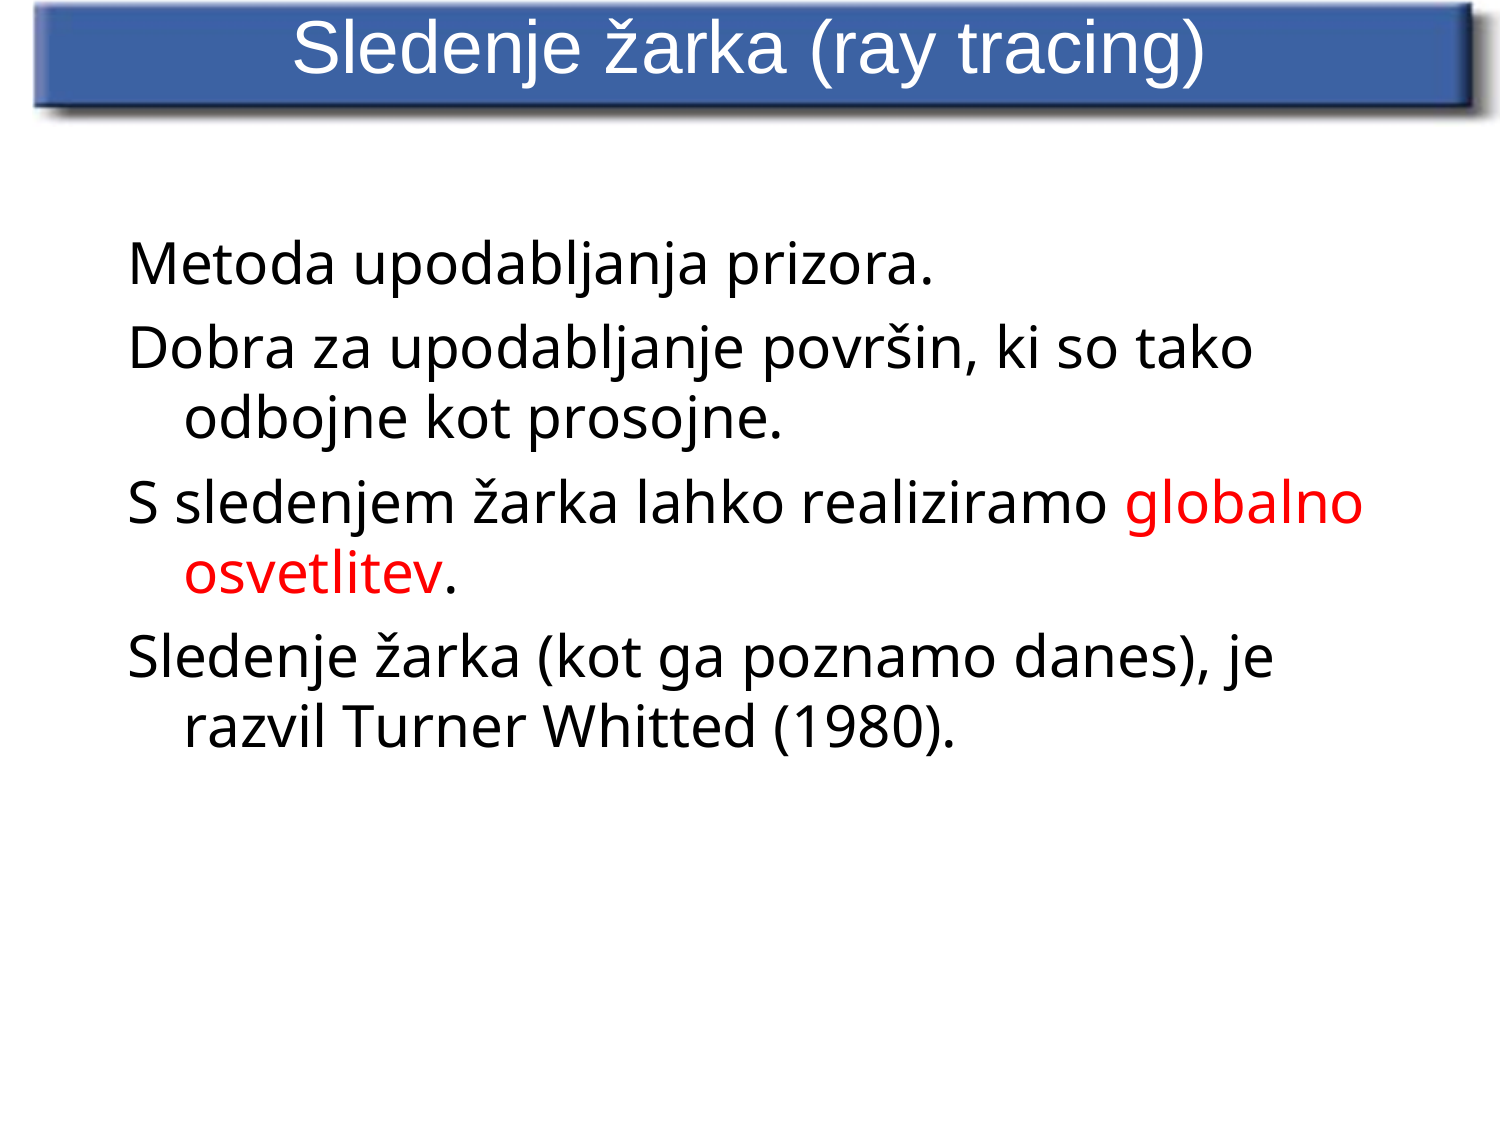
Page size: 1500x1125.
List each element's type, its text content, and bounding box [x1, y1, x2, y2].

list Metoda upodabljanja prizora. Dobra za upodabljanje površin, ki so tako odbojne kot prosojne. S sledenjem žarka lahko realiziramo globalno osvetlitev. Sledenje žarka (kot ga poznamo danes), je razvil Turner Whitted (1980). [112, 218, 1388, 907]
picture [32, 0, 1500, 127]
title Sledenje žarka (ray tracing) [112, 0, 1388, 97]
